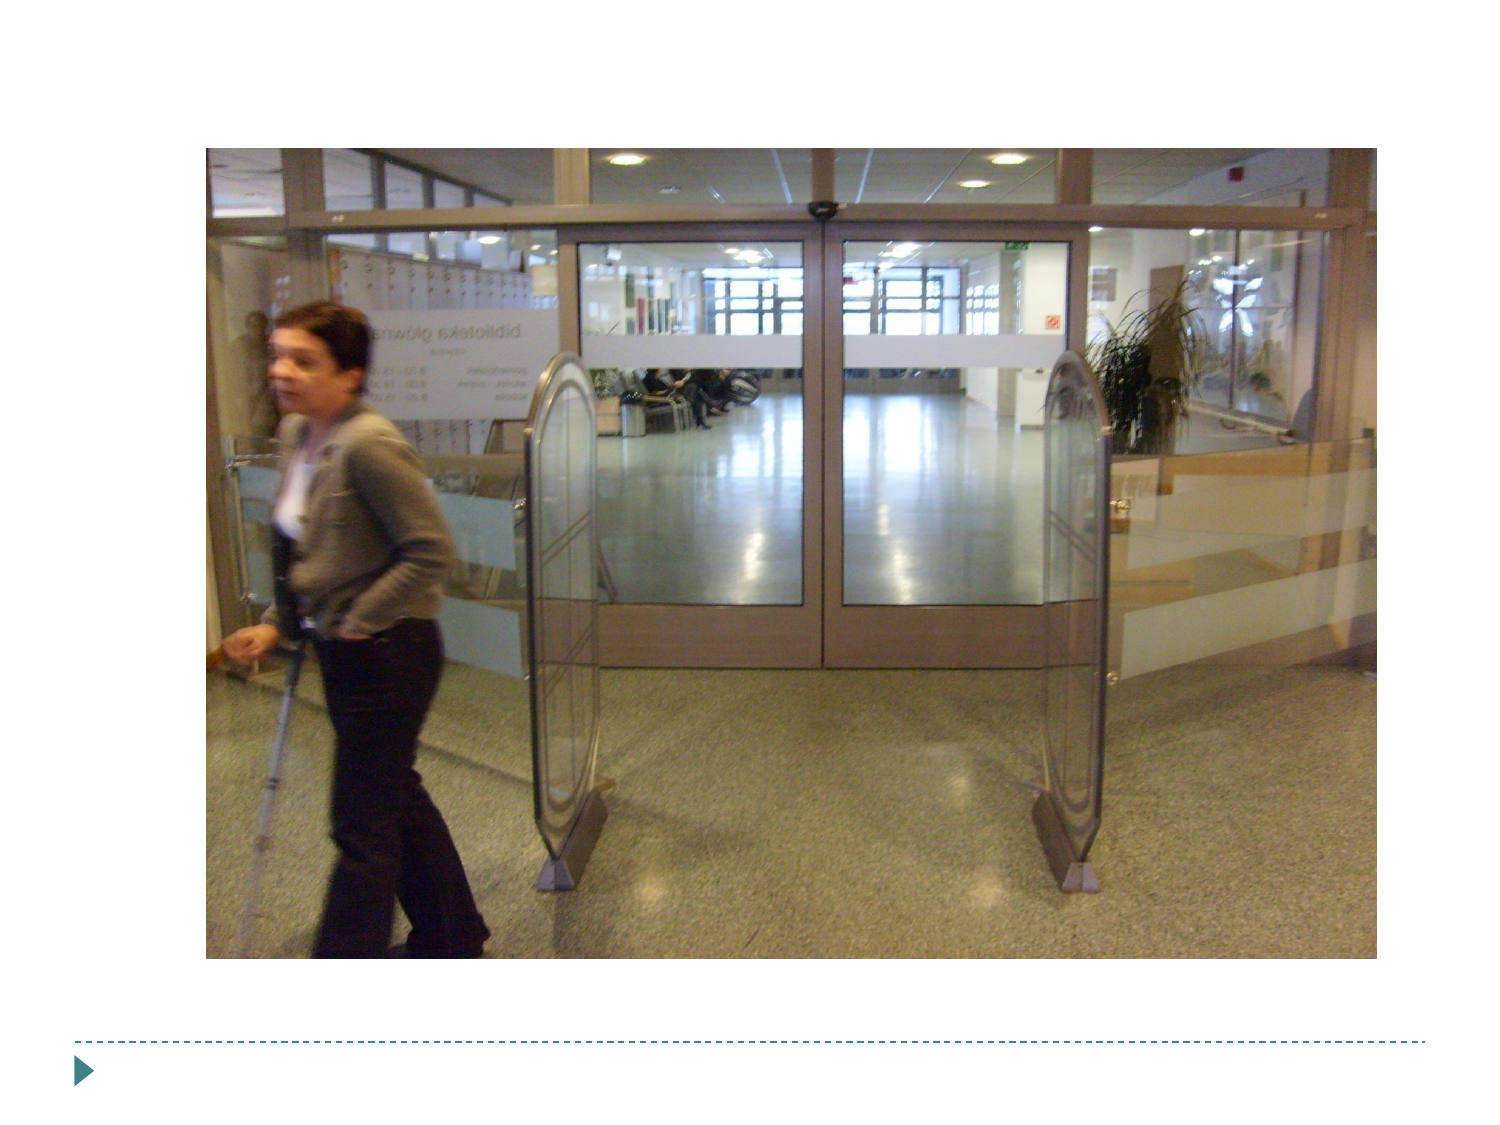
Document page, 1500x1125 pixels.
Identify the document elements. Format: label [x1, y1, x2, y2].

picture [206, 148, 1377, 959]
